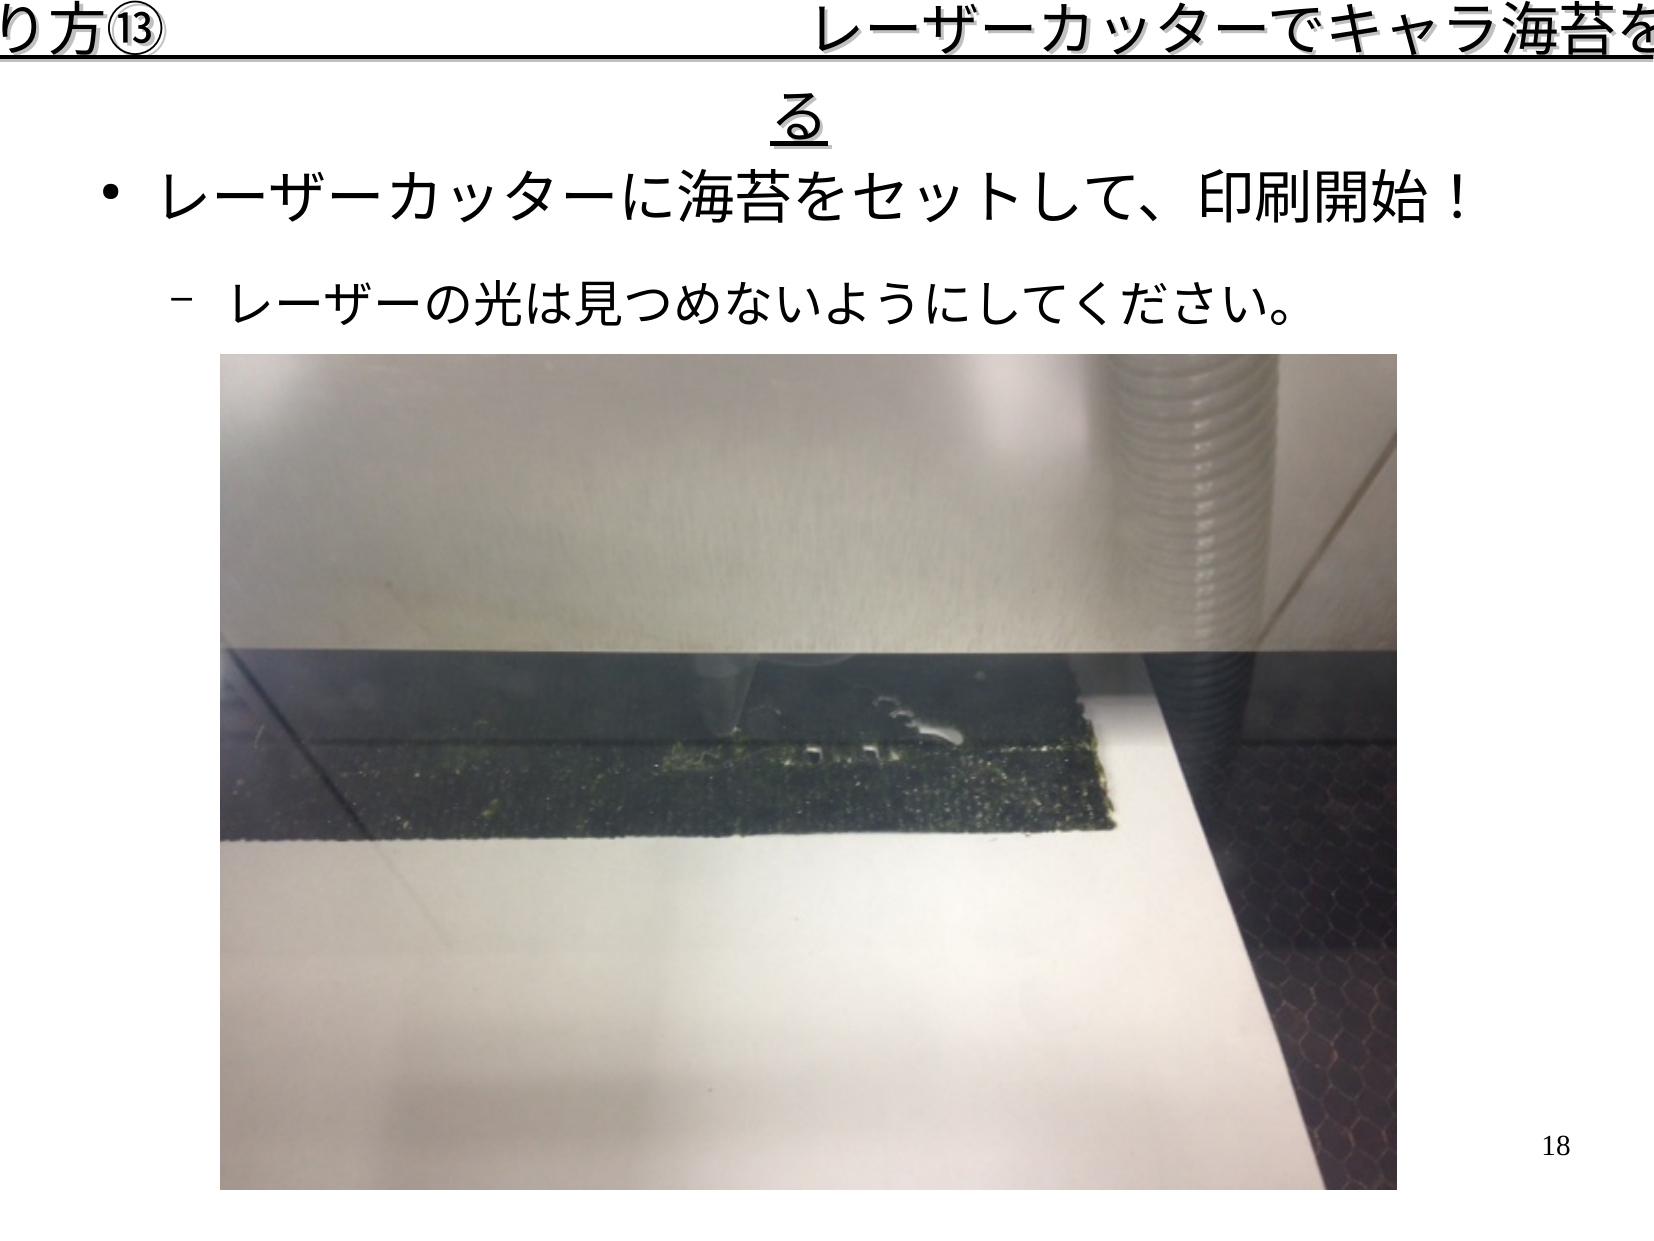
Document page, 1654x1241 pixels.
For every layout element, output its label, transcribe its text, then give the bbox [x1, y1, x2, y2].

list レーザーカッターに海苔をセットして、印刷開始！ レーザーの光は見つめないようにしてください。 [82, 150, 1571, 871]
picture [220, 871, 1397, 1190]
title 作り方⑬ レーザーカッターでキャラ海苔を切る [0, 0, 1654, 204]
